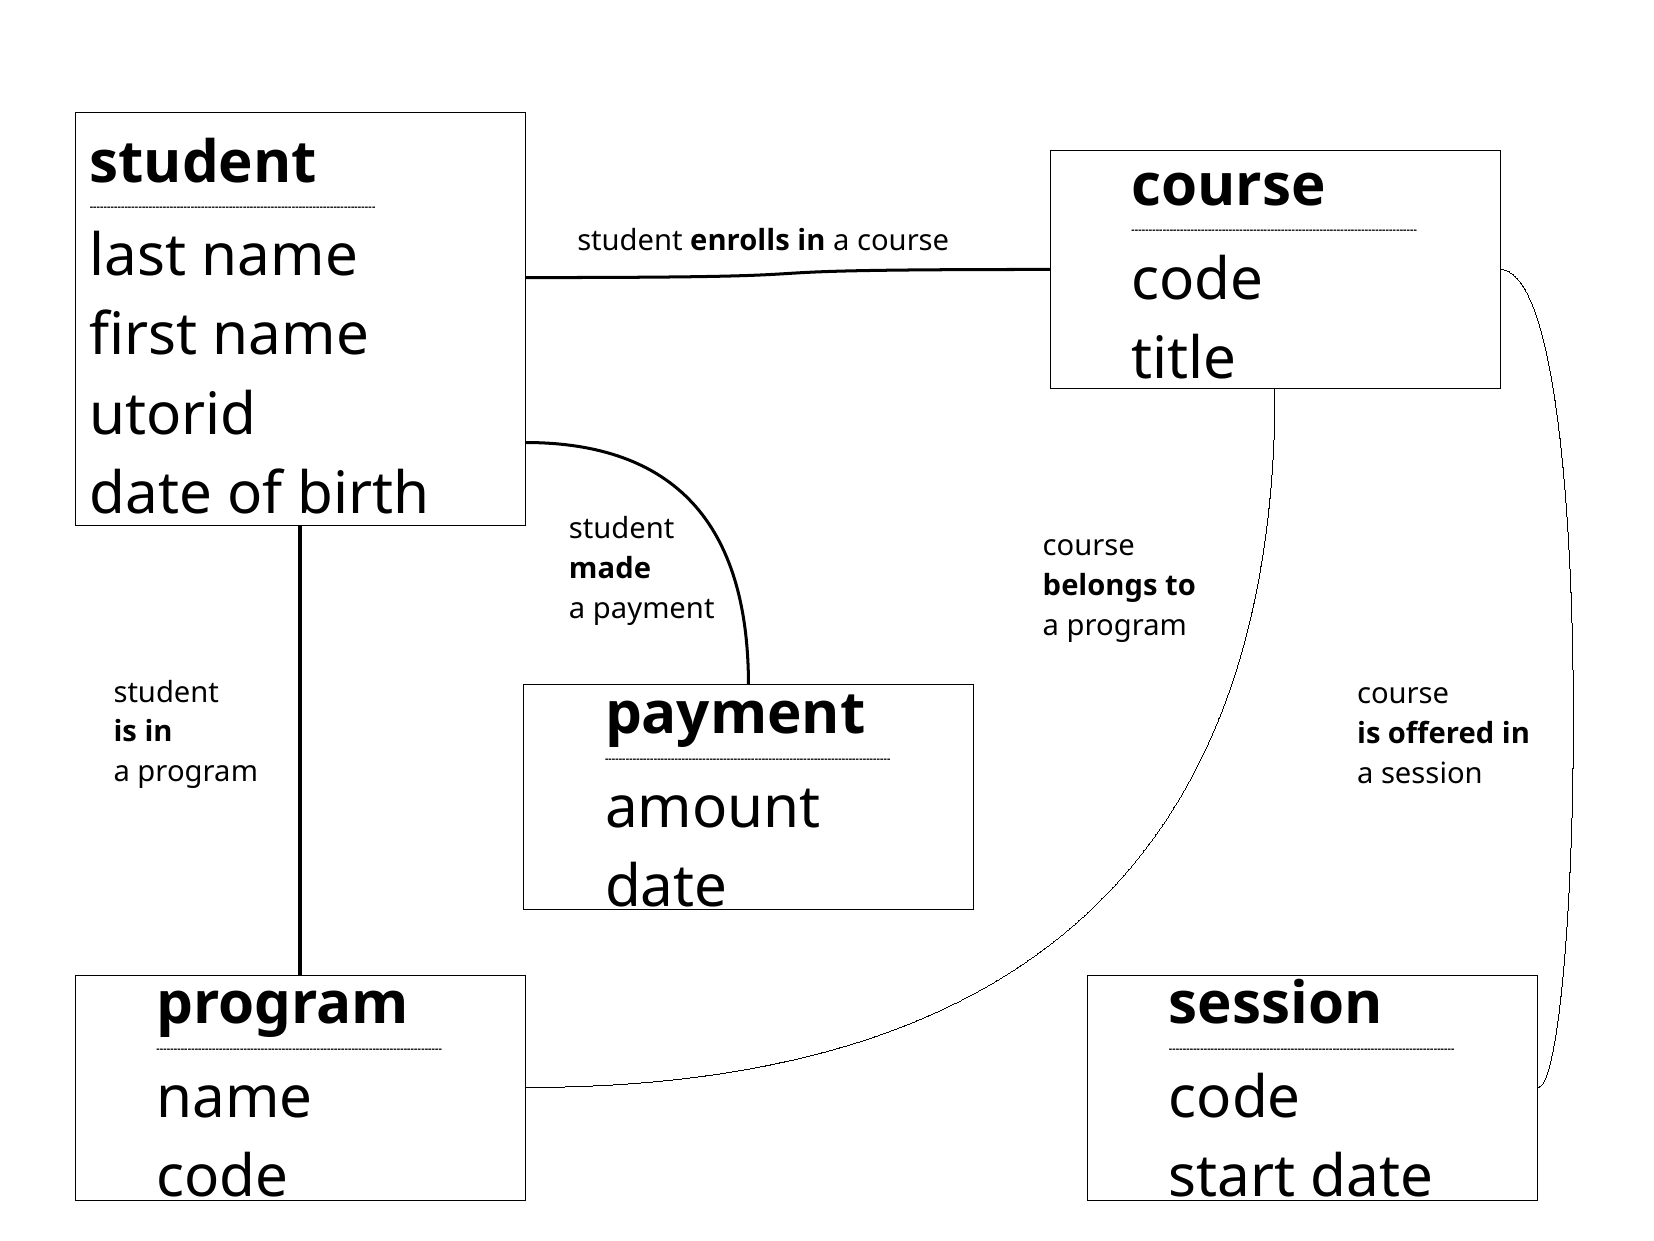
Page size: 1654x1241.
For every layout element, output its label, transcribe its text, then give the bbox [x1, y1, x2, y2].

text_box course belongs to a program [1027, 516, 1264, 640]
text_box course is offered in a session [1342, 665, 1654, 788]
text_box session ---------------------------------------------------------------------------------- code start date [1087, 975, 1538, 1201]
text_box student made a payment [554, 499, 1005, 623]
text_box course ---------------------------------------------------------------------------------- code title [1050, 150, 1501, 389]
text_box program ---------------------------------------------------------------------------------- name code [75, 975, 526, 1201]
text_box student is in a program [98, 663, 488, 786]
text_box payment ---------------------------------------------------------------------------------- amount date [523, 684, 974, 910]
text_box student ---------------------------------------------------------------------------------- last name first name utorid date of birth [75, 112, 526, 526]
text_box student enrolls in a course [562, 211, 1013, 263]
